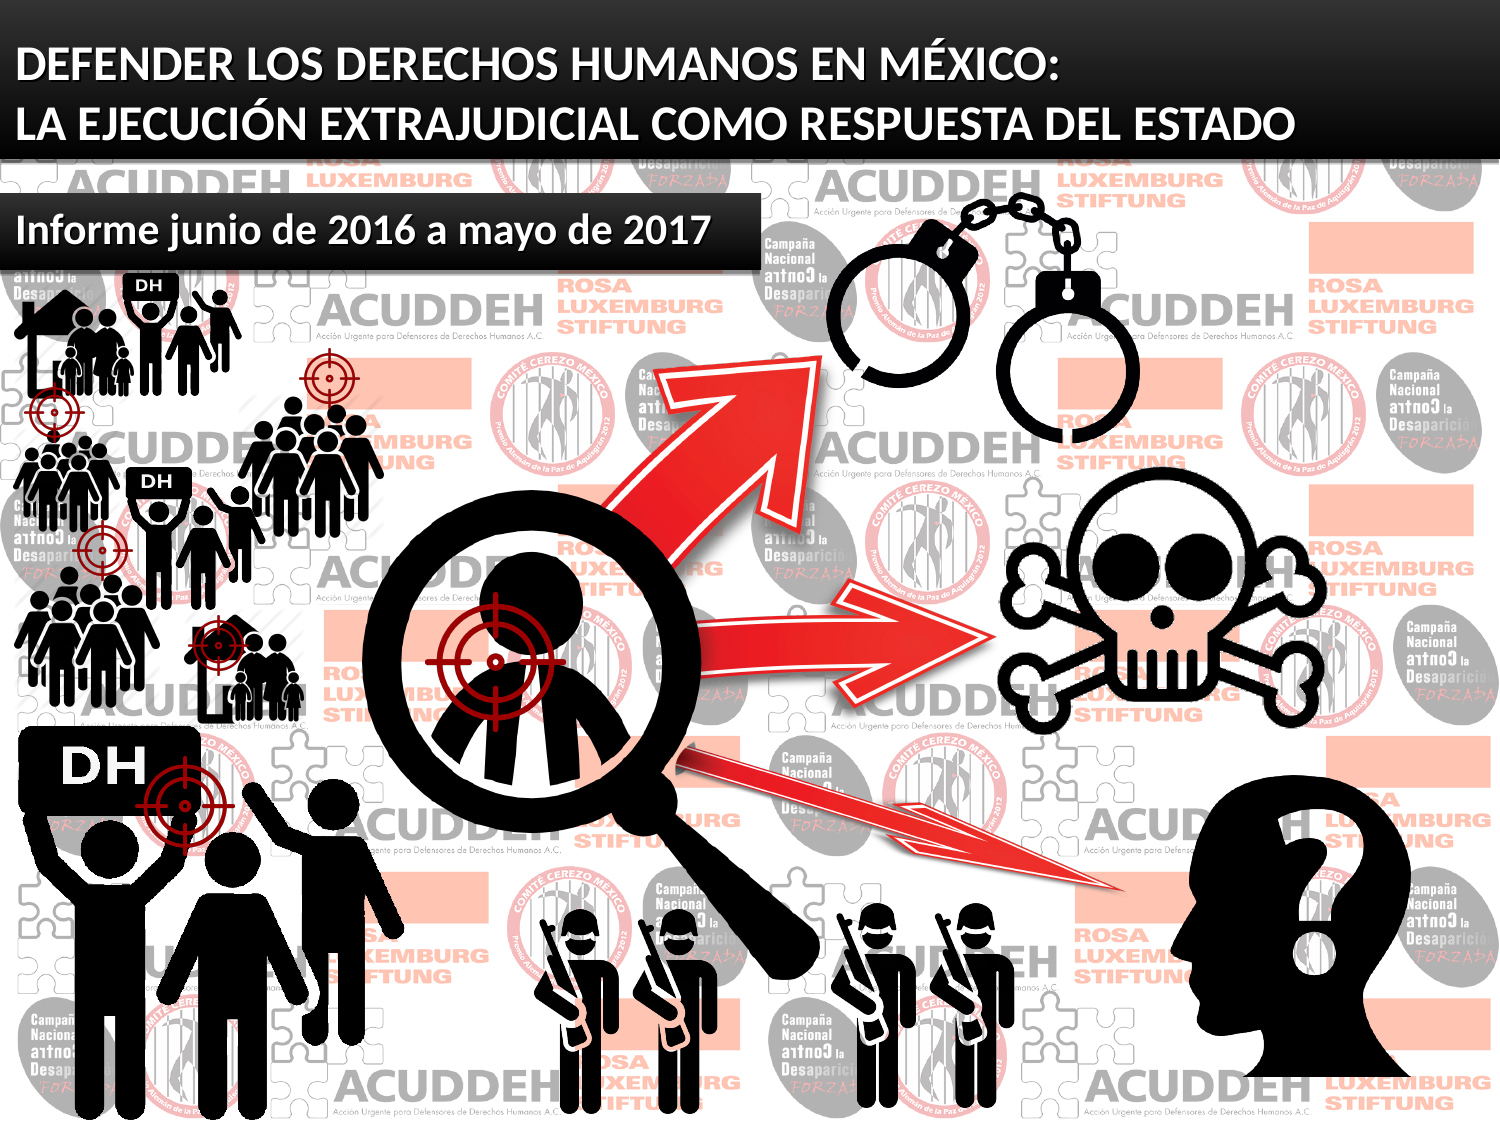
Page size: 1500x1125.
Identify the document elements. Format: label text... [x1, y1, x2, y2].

subtitle Informe junio de 2016 a mayo de 2017 [0, 193, 762, 270]
title Defender los derechos humanos en México: La ejecución extrajudicial como respuesta del Estado [0, 0, 1500, 159]
picture [0, 159, 1500, 1125]
